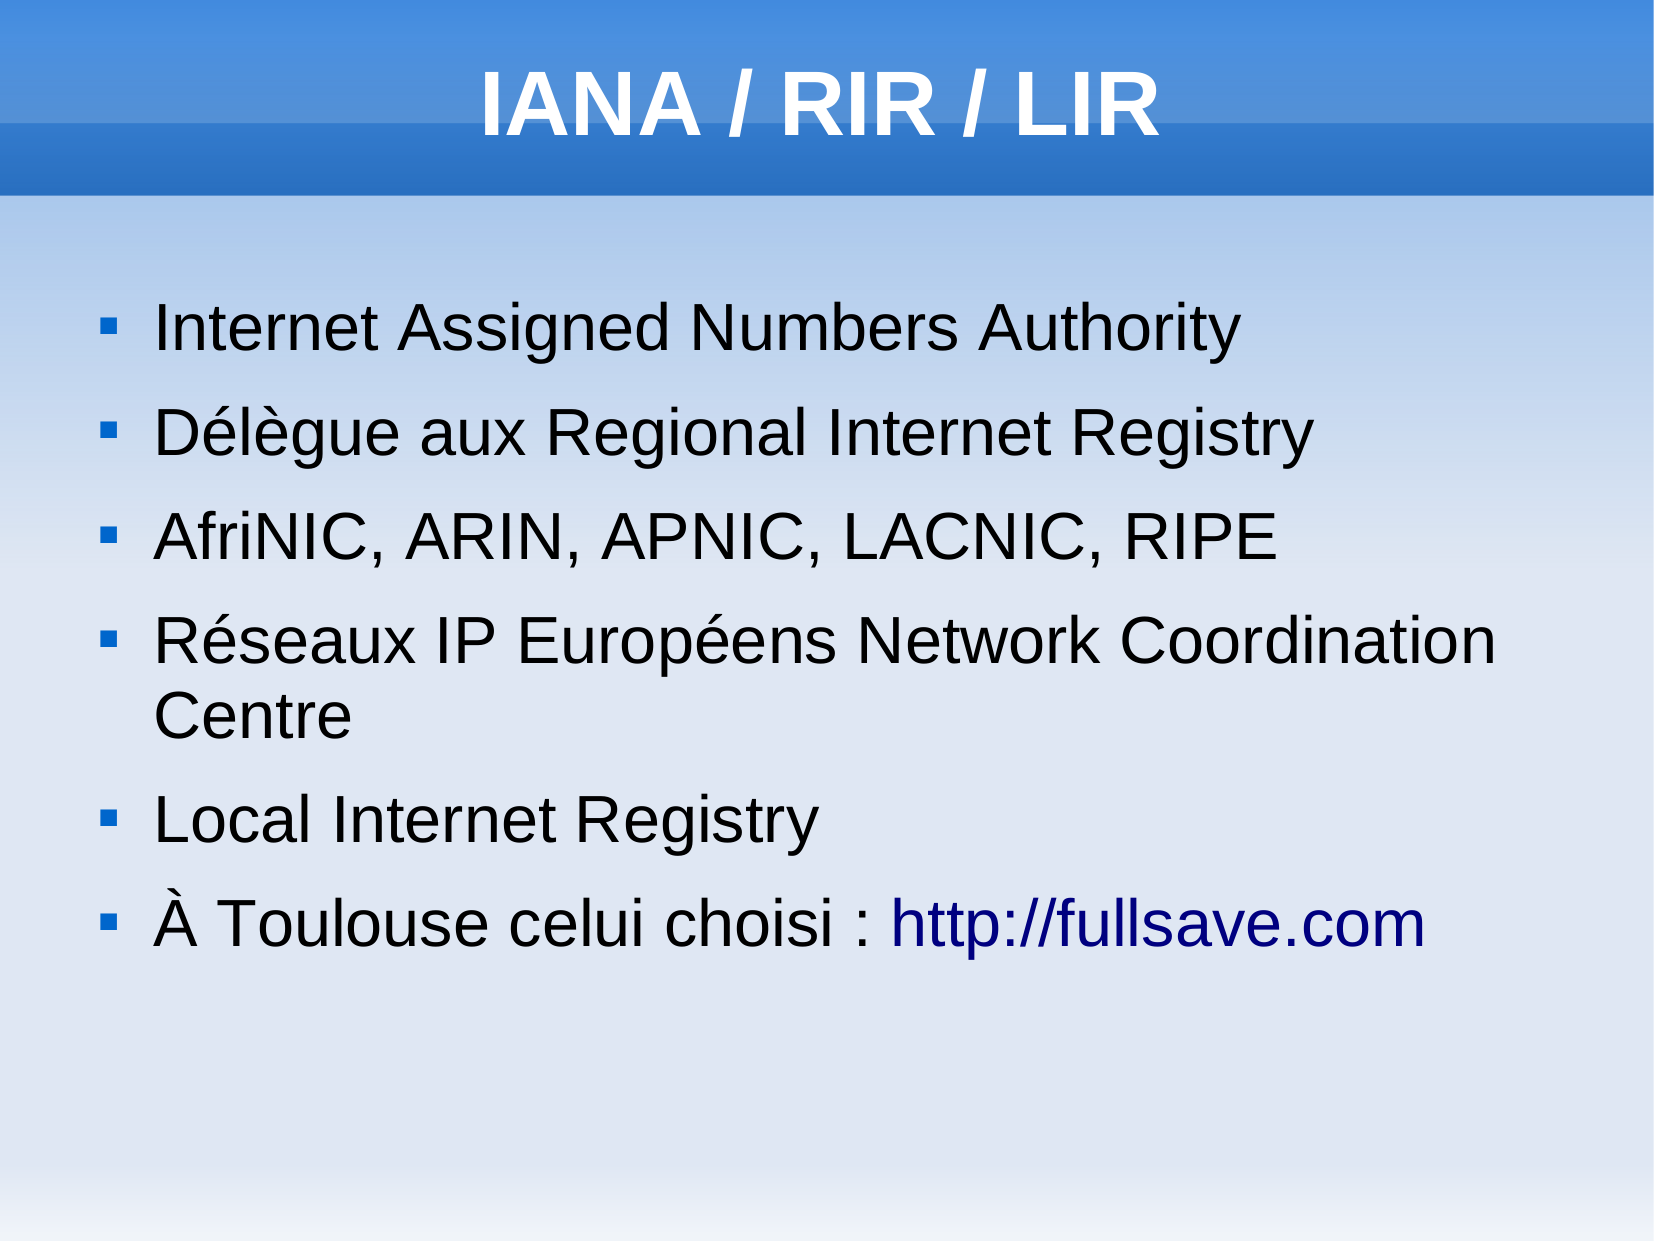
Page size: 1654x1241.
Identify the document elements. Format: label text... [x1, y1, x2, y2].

list Internet Assigned Numbers Authority Délègue aux Regional Internet Registry AfriNIC, ARIN, APNIC, LACNIC, RIPE Réseaux IP Européens Network Coordination Centre Local Internet Registry À Toulouse celui choisi : http://fullsave.com [82, 290, 1571, 1094]
picture [0, 0, 1654, 1241]
title IANA / RIR / LIR [76, 7, 1565, 200]
